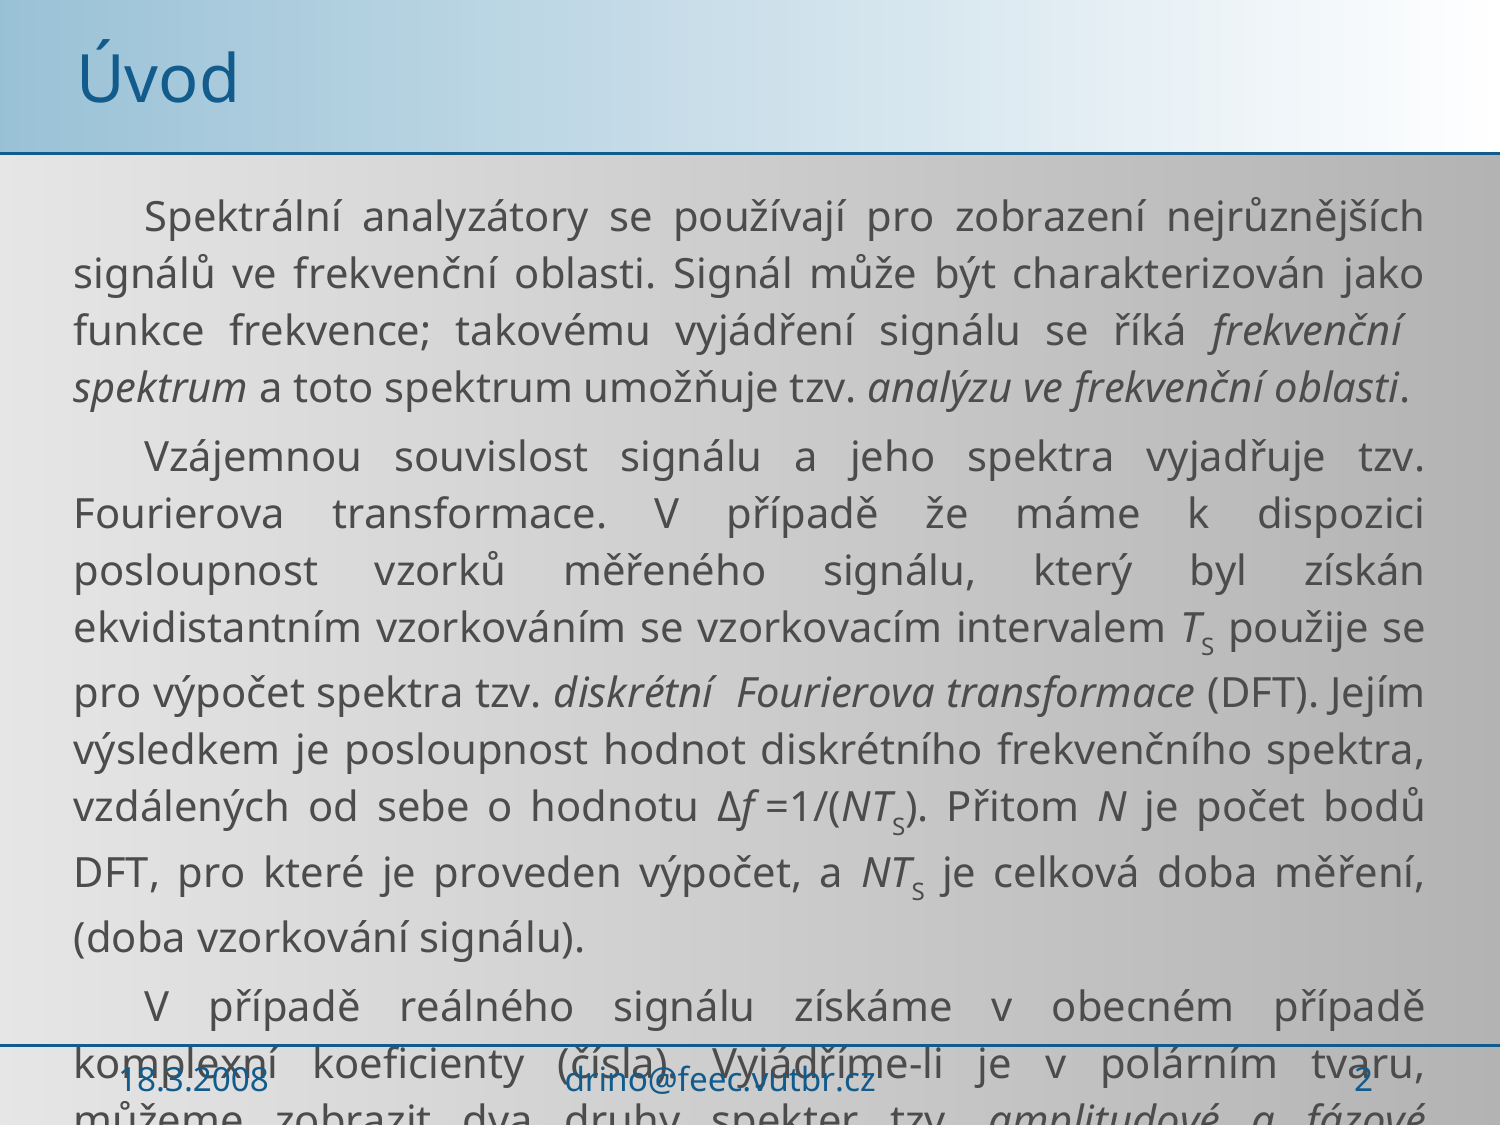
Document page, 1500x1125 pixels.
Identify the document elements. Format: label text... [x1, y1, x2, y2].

text_box Spektrální analyzátory se používají pro zobrazení nejrůznějších signálů ve frekvenční oblasti. Signál může být charakterizován jako funkce frekvence; takovému vyjádření signálu se říká frekvenční spektrum a toto spektrum umožňuje tzv. analýzu ve frekvenční oblasti. Vzájemnou souvislost signálu a jeho spektra vyjadřuje tzv. Fourierova transformace. V případě že máme k dispozici posloupnost vzorků měřeného signálu, který byl získán ekvidistantním vzorkováním se vzorkovacím intervalem TS použije se pro výpočet spektra tzv. diskrétní Fourierova transformace (DFT). Jejím výsledkem je posloupnost hodnot diskrétního frekvenčního spektra, vzdálených od sebe o hodnotu Δf =1/(NTS). Přitom N je počet bodů DFT, pro které je proveden výpočet, a NTS je celková doba měření, (doba vzorkování signálu). V případě reálného signálu získáme v obecném případě komplexní koeficienty (čísla). Vyjádříme-li je v polárním tvaru, můžeme zobrazit dva druhy spekter tzv. amplitudové a fázové spektrum. [59, 178, 1442, 1044]
text_box 18.3.2008 [103, 1049, 432, 1125]
title Úvod [0, 0, 1500, 152]
text_box <číslo> [1075, 1049, 1388, 1125]
text_box drino@feec.vutbr.cz [454, 1049, 987, 1125]
